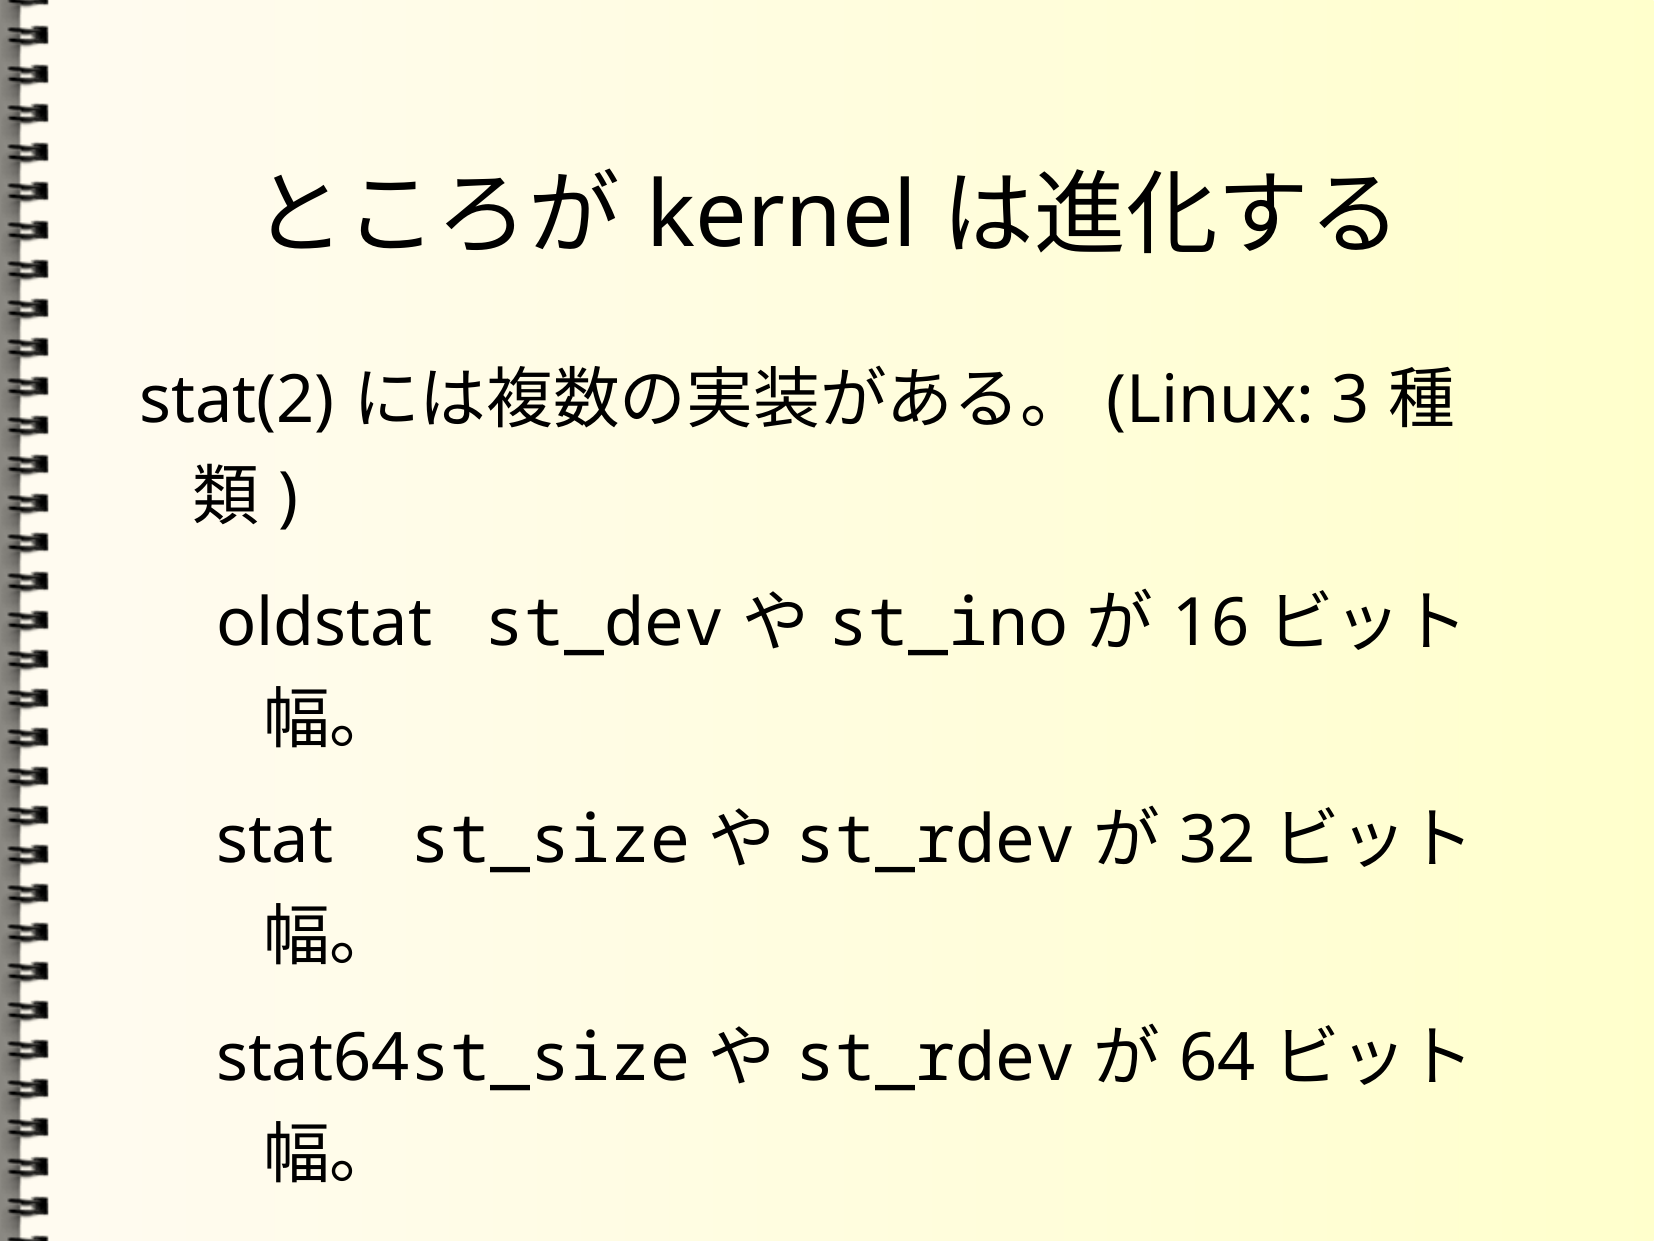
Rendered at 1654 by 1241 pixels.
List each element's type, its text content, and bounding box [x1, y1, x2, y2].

picture [0, 0, 1654, 1241]
list stat(2)には複数の実装がある。(Linux: 3種類) oldstat st_devやst_inoが16ビット幅。 stat st_sizeやst_rdevが32ビット幅。 stat64 st_sizeやst_rdevが64ビット幅。 それぞれの実装には別々のシステムコールIDが割振られている。 kernel側に合わせたlibcの実装が必要となる。 libcがkernelの実装を知らないとどうなる？ [121, 344, 1534, 1127]
title ところがkernelは進化する [121, 102, 1534, 311]
